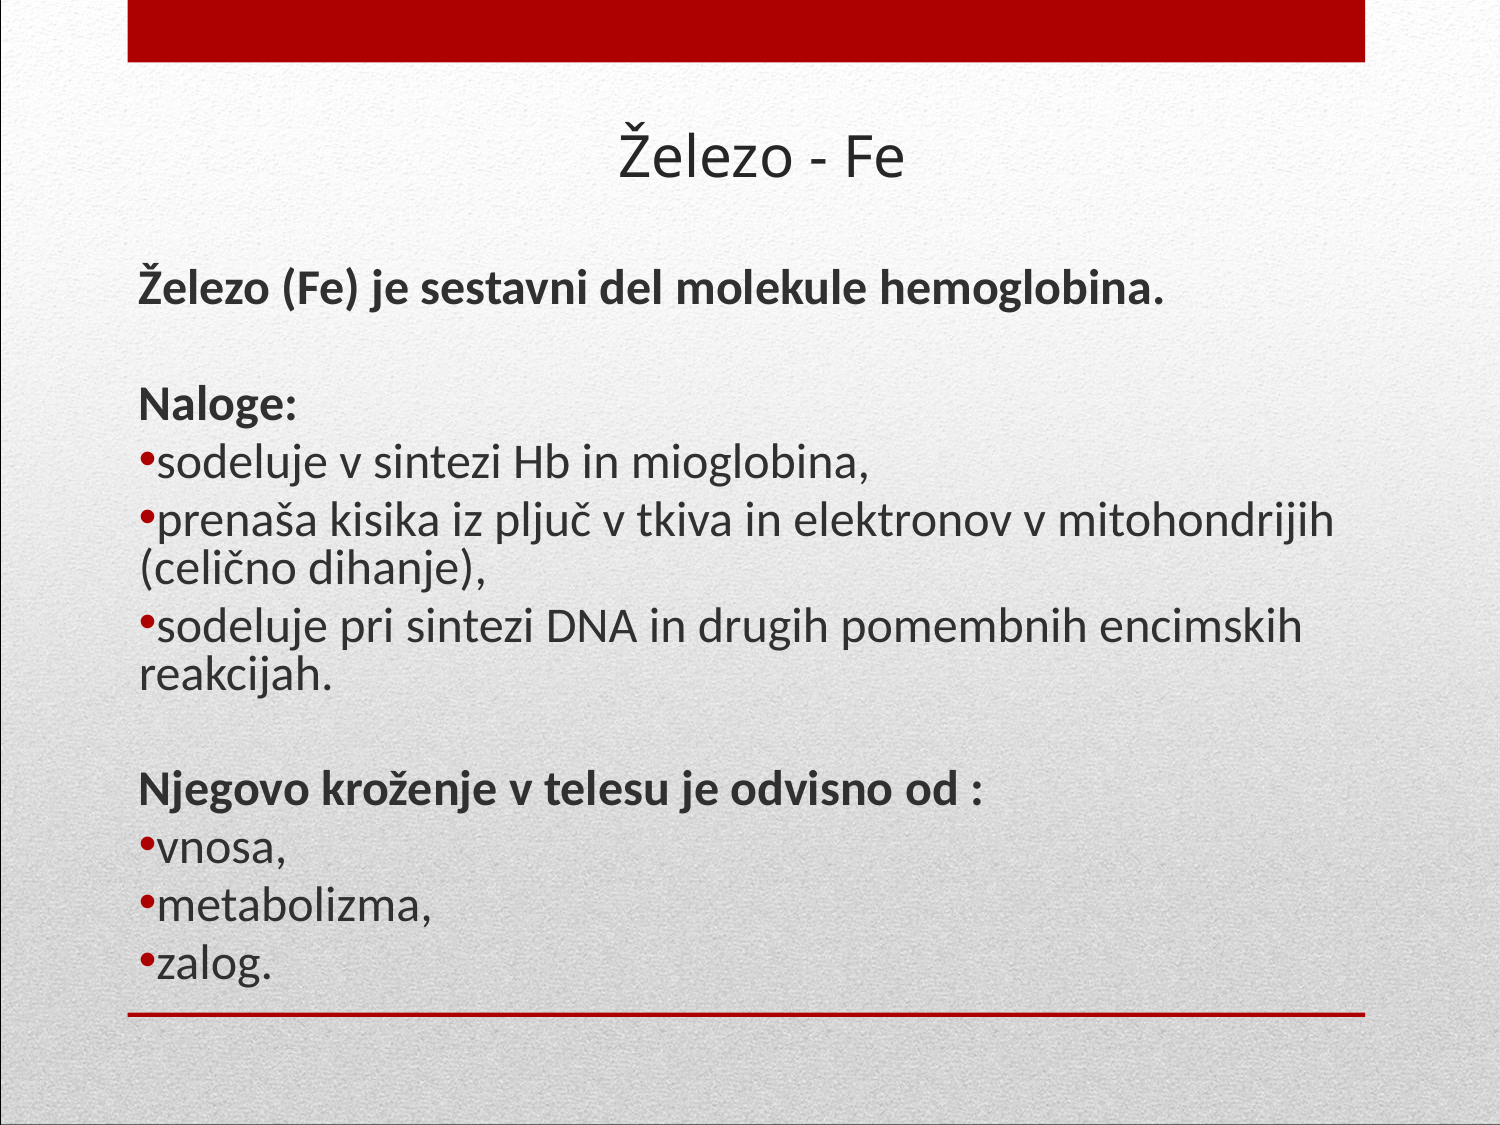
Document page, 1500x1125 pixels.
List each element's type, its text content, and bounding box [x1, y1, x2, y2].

list Železo (Fe) je sestavni del molekule hemoglobina. Naloge: sodeluje v sintezi Hb in mioglobina, prenaša kisika iz pljuč v tkiva in elektronov v mitohondrijih (celično dihanje), sodeluje pri sintezi DNA in drugih pomembnih encimskih reakcijah. Njegovo kroženje v telesu je odvisno od : vnosa, metabolizma, zalog. [123, 302, 1362, 1023]
picture [0, 0, 1500, 1125]
title Železo - Fe [206, 78, 1319, 197]
